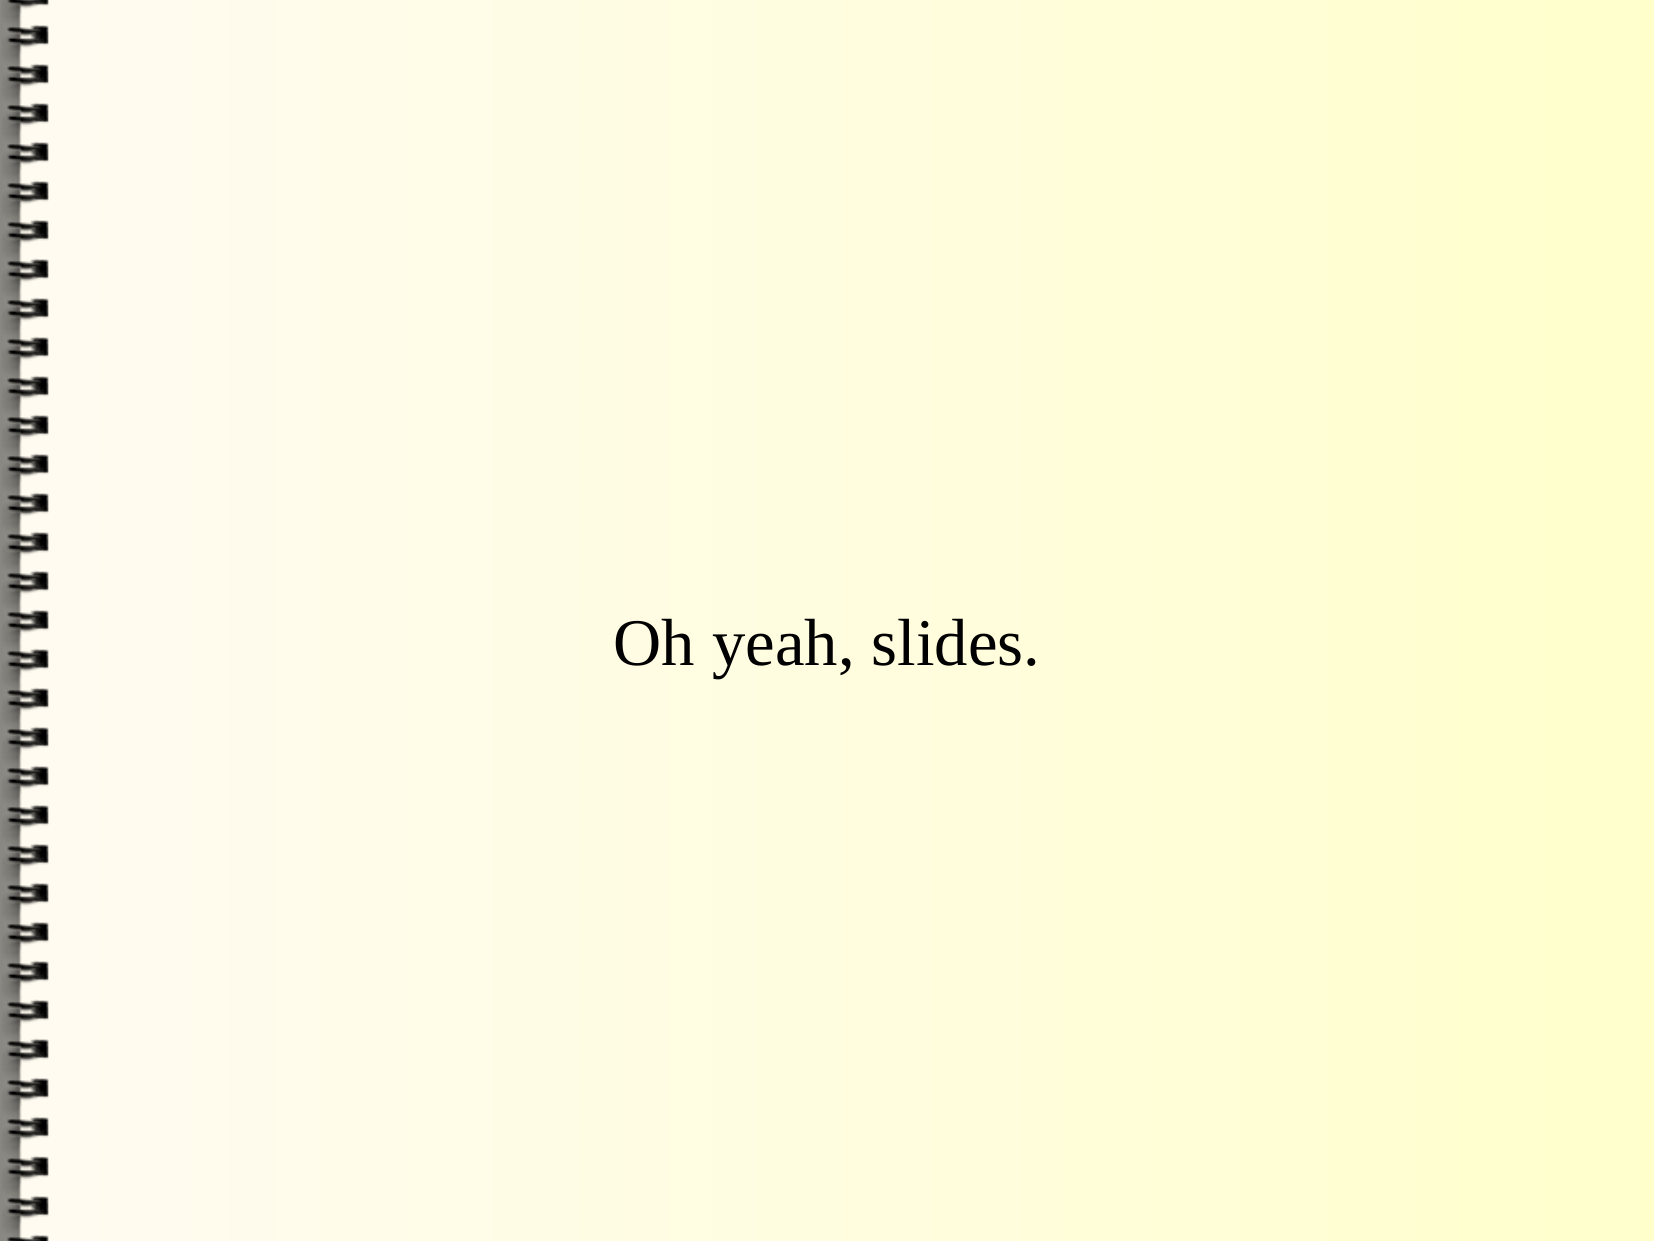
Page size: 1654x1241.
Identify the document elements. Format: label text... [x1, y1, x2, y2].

picture [0, 0, 1654, 1241]
subtitle Oh yeah, slides. [121, 352, 1534, 1156]
